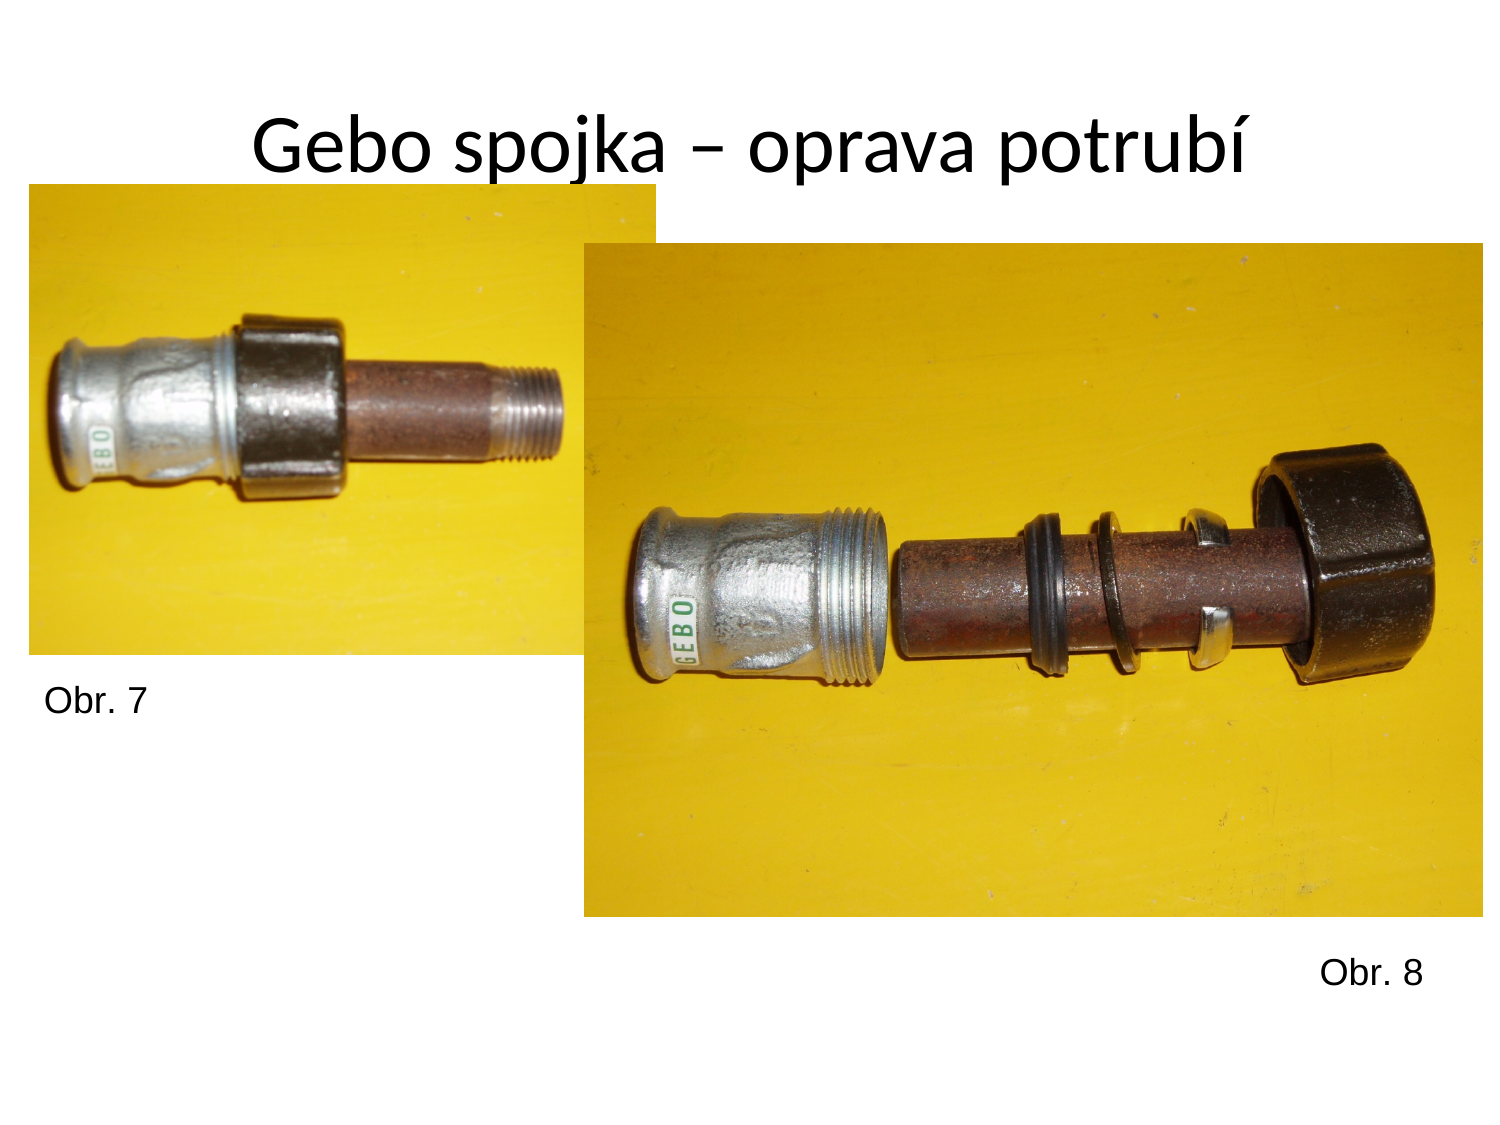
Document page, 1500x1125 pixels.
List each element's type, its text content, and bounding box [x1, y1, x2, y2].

title Gebo spojka – oprava potrubí [75, 45, 1426, 233]
text_box Obr. 8 [1304, 940, 1439, 1001]
picture [584, 243, 1483, 917]
text_box Obr. 7 [29, 668, 164, 730]
text_box [29, 184, 656, 655]
